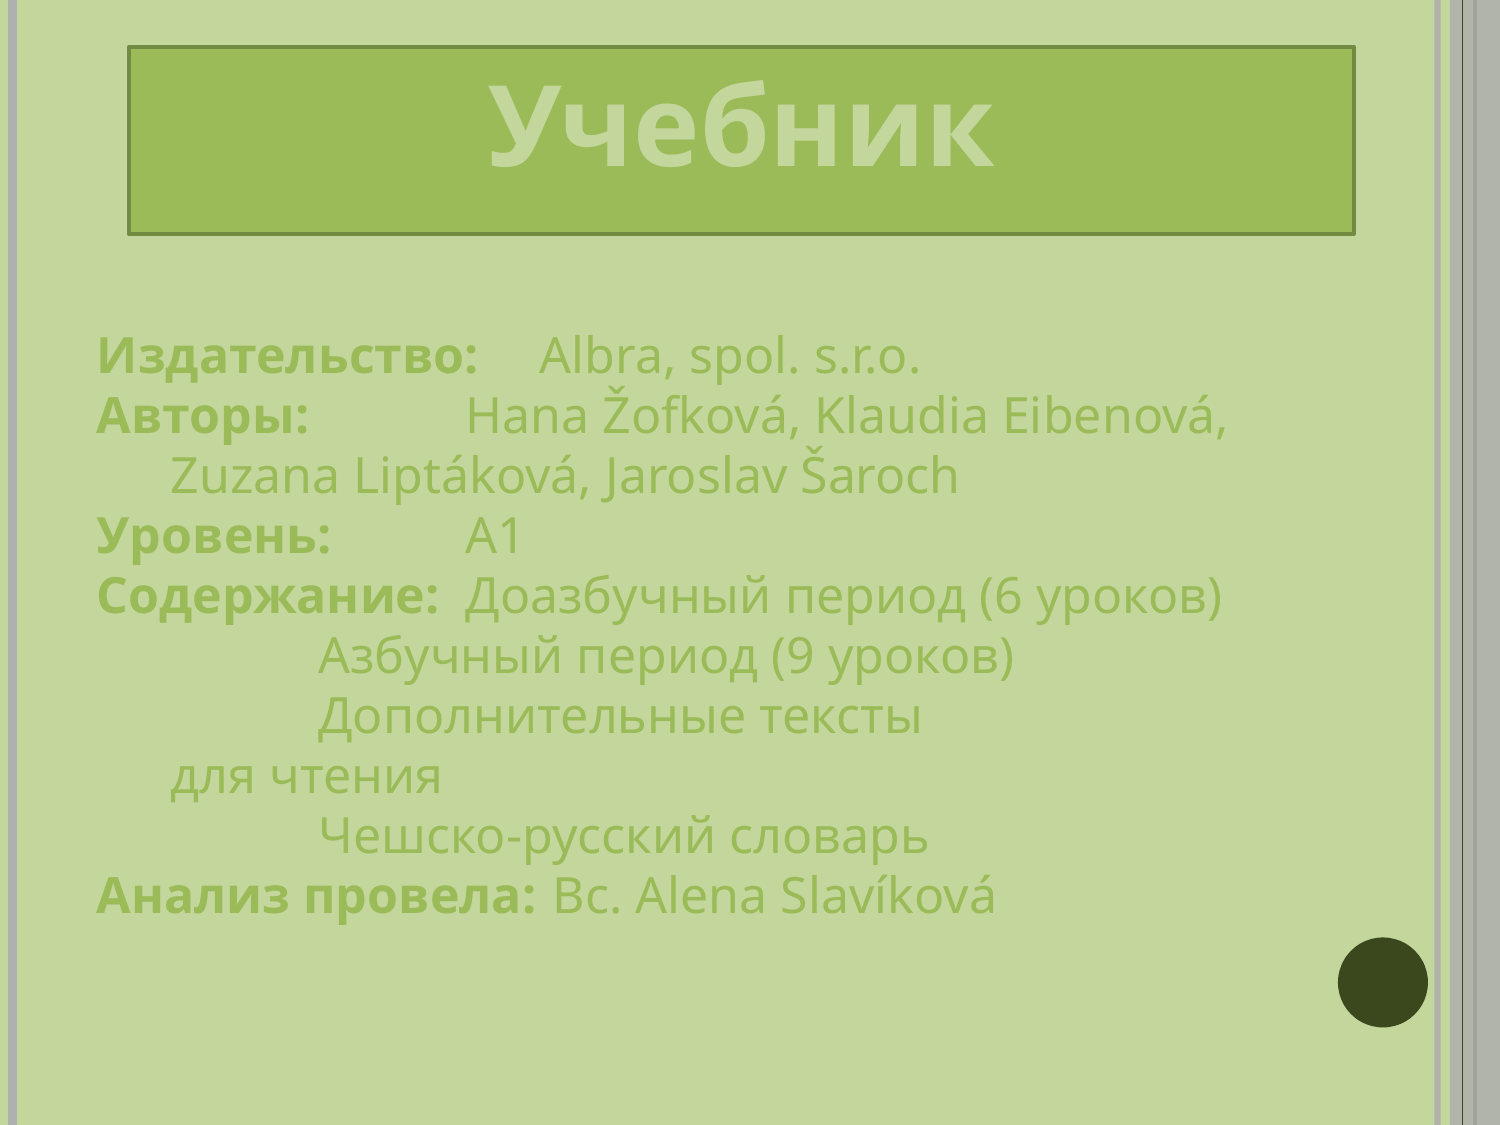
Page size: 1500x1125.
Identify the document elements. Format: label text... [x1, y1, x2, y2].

text_box Издательство: Albra, spol. s.r.o. Авторы: Hana Žofková, Klaudia Eibenová, Zuzana Liptáková, Jaroslav Šaroch Уровень: A1 Содержание: Доазбучный период (6 уроков) Азбучный период (9 уроков) Дополнительные тексты для чтения Чешско-русский словарь Анализ провелa: Bc. Alena Slavíková [82, 316, 1383, 977]
title Учебник [128, 46, 1354, 235]
